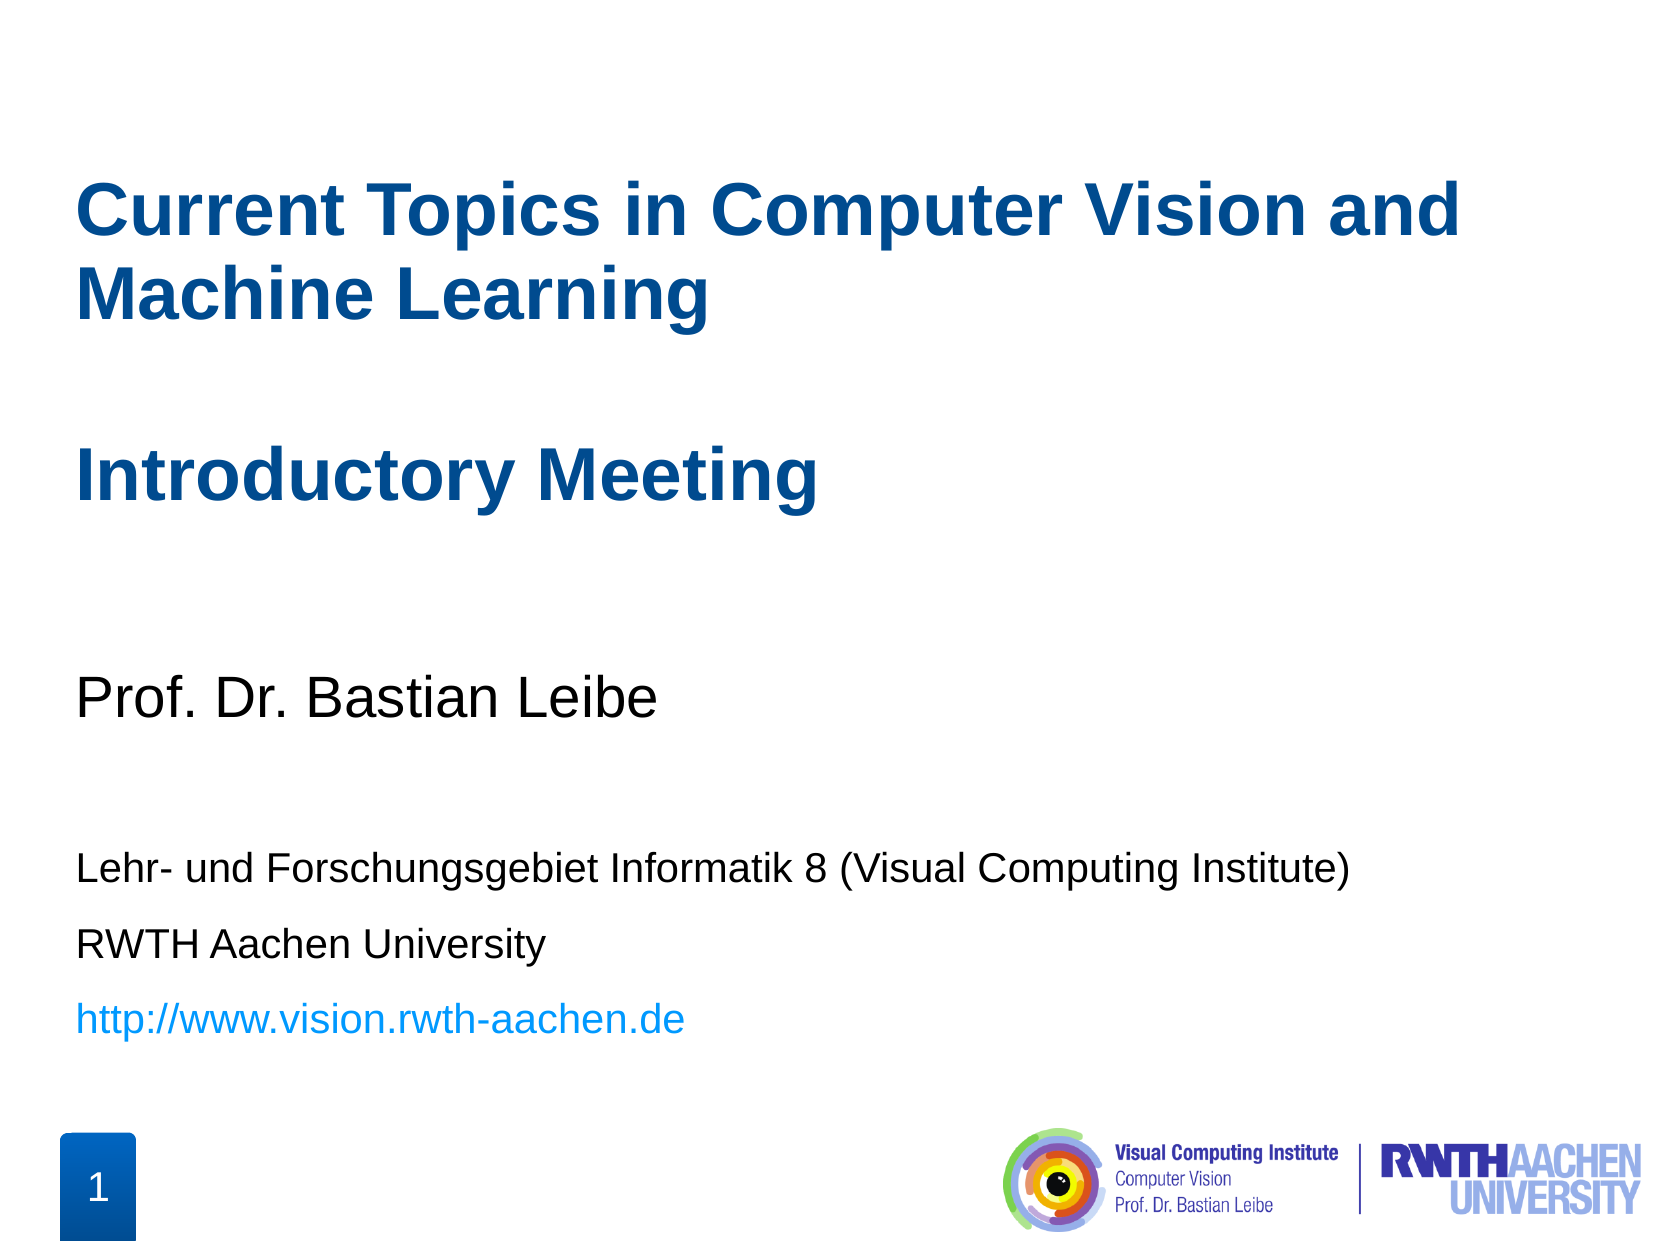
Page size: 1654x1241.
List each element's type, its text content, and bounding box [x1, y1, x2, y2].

picture [1003, 1128, 1641, 1232]
title Current Topics in Computer Vision and Machine Learning [75, 147, 1564, 355]
title Introductory Meeting [75, 414, 1564, 535]
list Prof. Dr. Bastian Leibe Lehr- und Forschungsgebiet Informatik 8 (Visual Computing Institute) RWTH Aachen University http://www.vision.rwth-aachen.de [75, 664, 1561, 1055]
